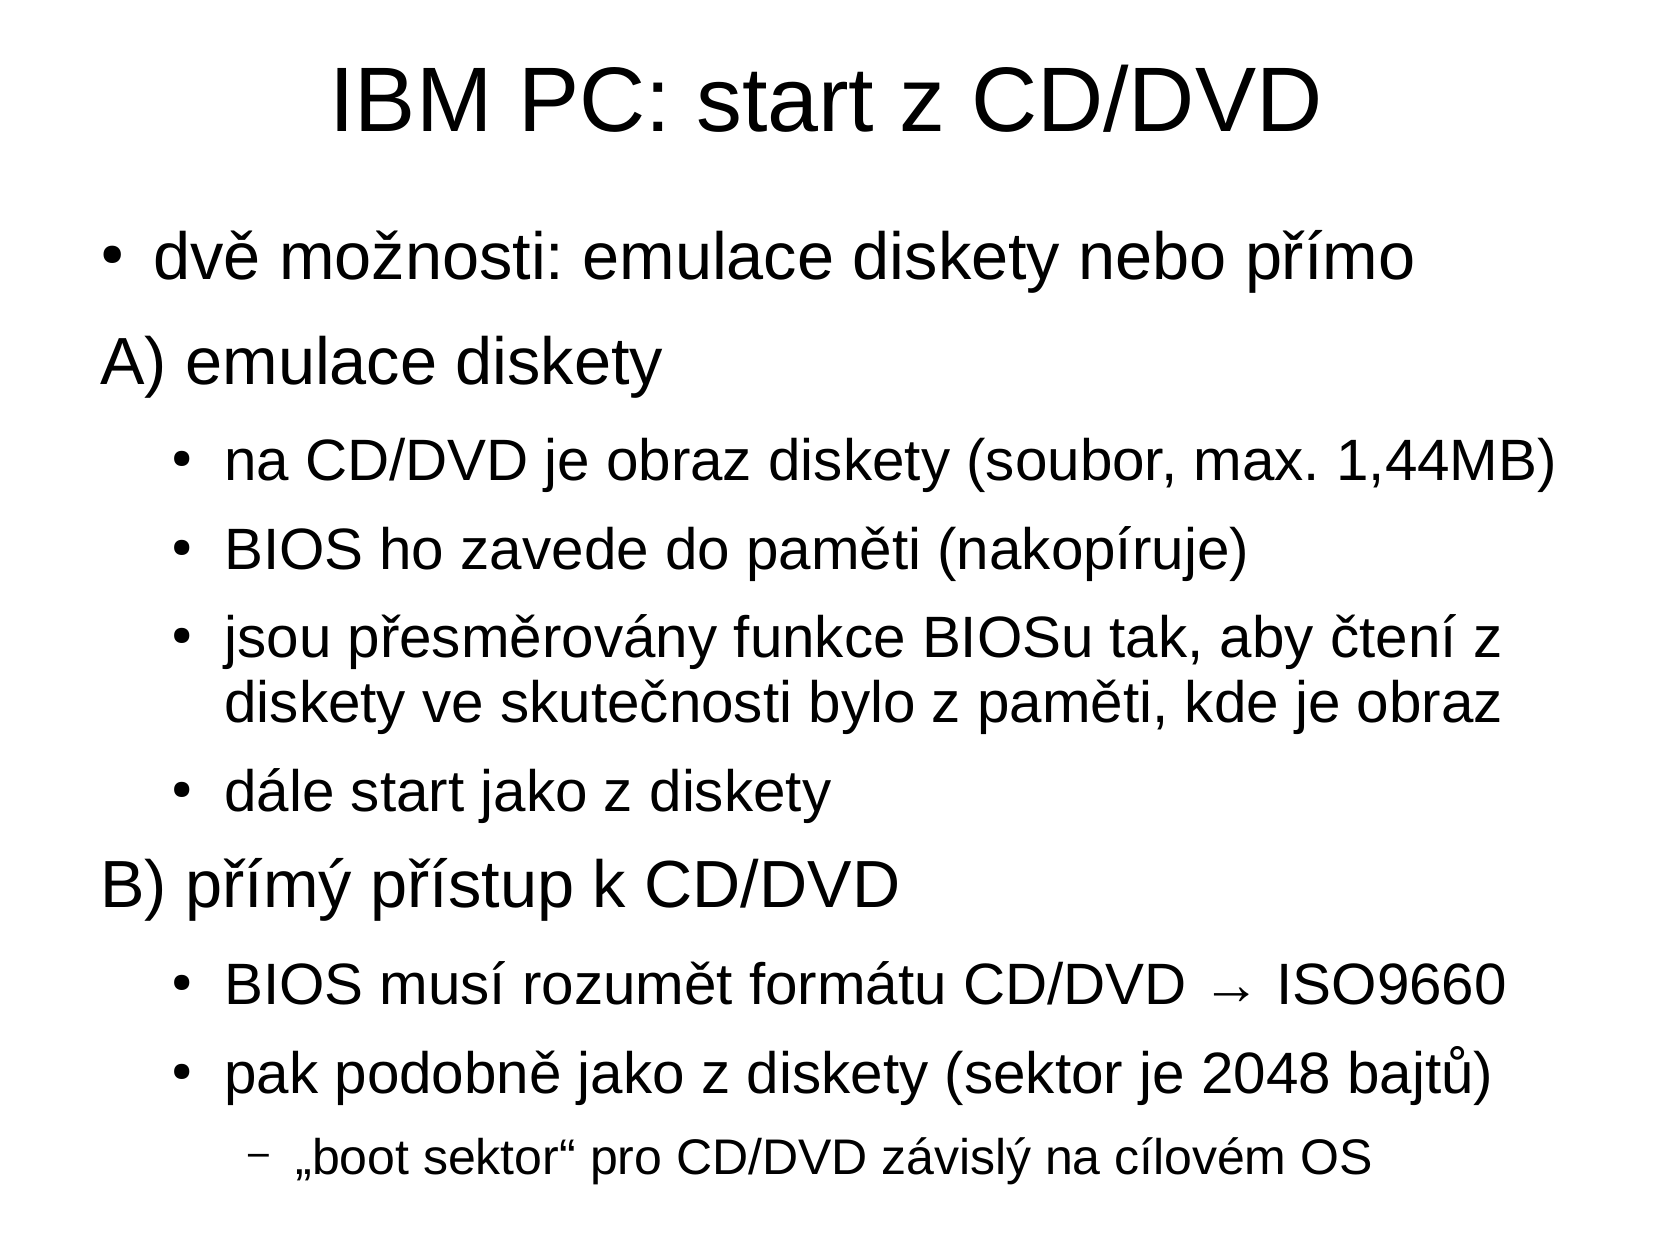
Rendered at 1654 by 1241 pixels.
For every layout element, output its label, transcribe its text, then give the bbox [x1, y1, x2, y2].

title IBM PC: start z CD/DVD [82, 3, 1571, 196]
list dvě možnosti: emulace diskety nebo přímo emulace diskety na CD/DVD je obraz diskety (soubor, max. 1,44MB) BIOS ho zavede do paměti (nakopíruje) jsou přesměrovány funkce BIOSu tak, aby čtení z diskety ve skutečnosti bylo z paměti, kde je obraz dále start jako z diskety přímý přístup k CD/DVD BIOS musí rozumět formátu CD/DVD → ISO9660 pak podobně jako z diskety (sektor je 2048 bajtů) „boot sektor“ pro CD/DVD závislý na cílovém OS [82, 219, 1571, 1185]
